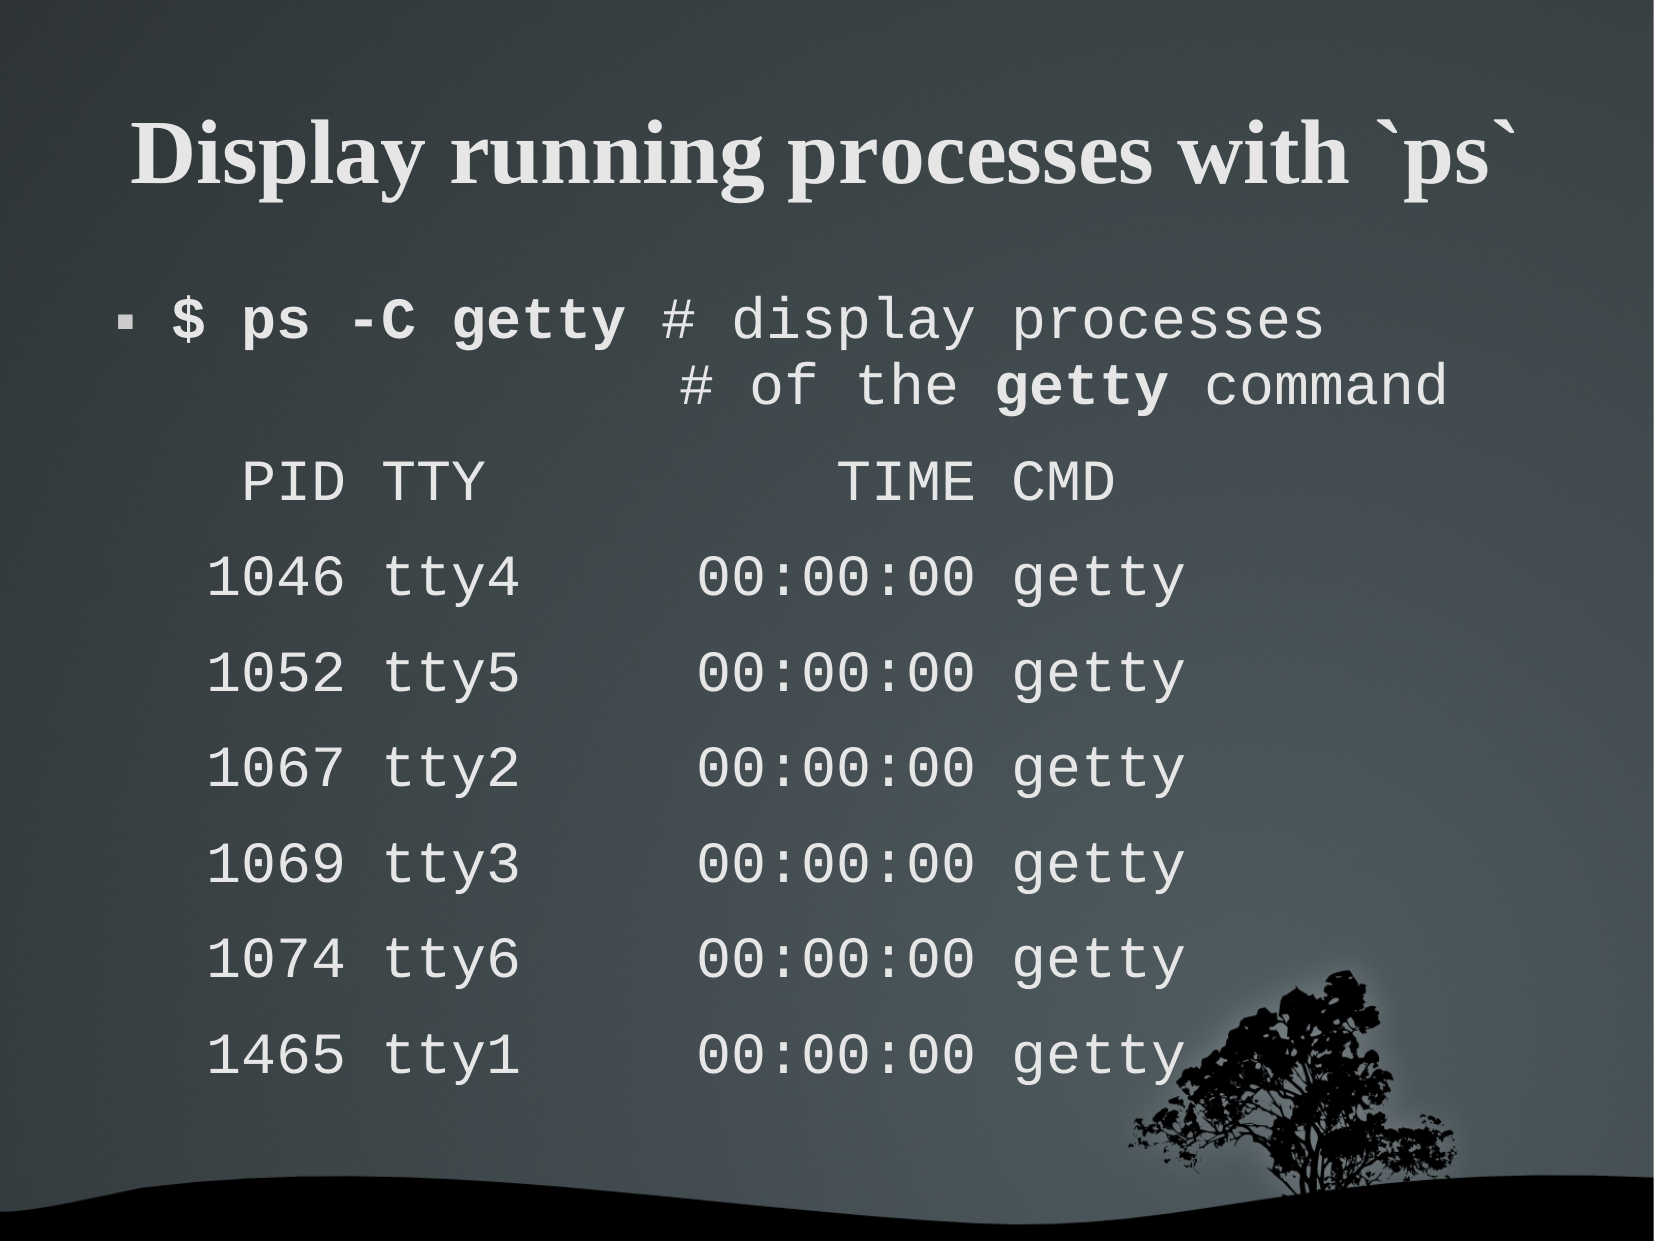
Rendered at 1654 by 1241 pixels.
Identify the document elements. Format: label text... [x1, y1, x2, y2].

title Display running processes with `ps` [82, 49, 1572, 257]
picture [0, 0, 1654, 1241]
list $ ps -C getty # display processes # of the getty command PID TTY TIME CMD 1046 tty4 00:00:00 getty 1052 tty5 00:00:00 getty 1067 tty2 00:00:00 getty 1069 tty3 00:00:00 getty 1074 tty6 00:00:00 getty 1465 tty1 00:00:00 getty [82, 290, 1571, 1150]
